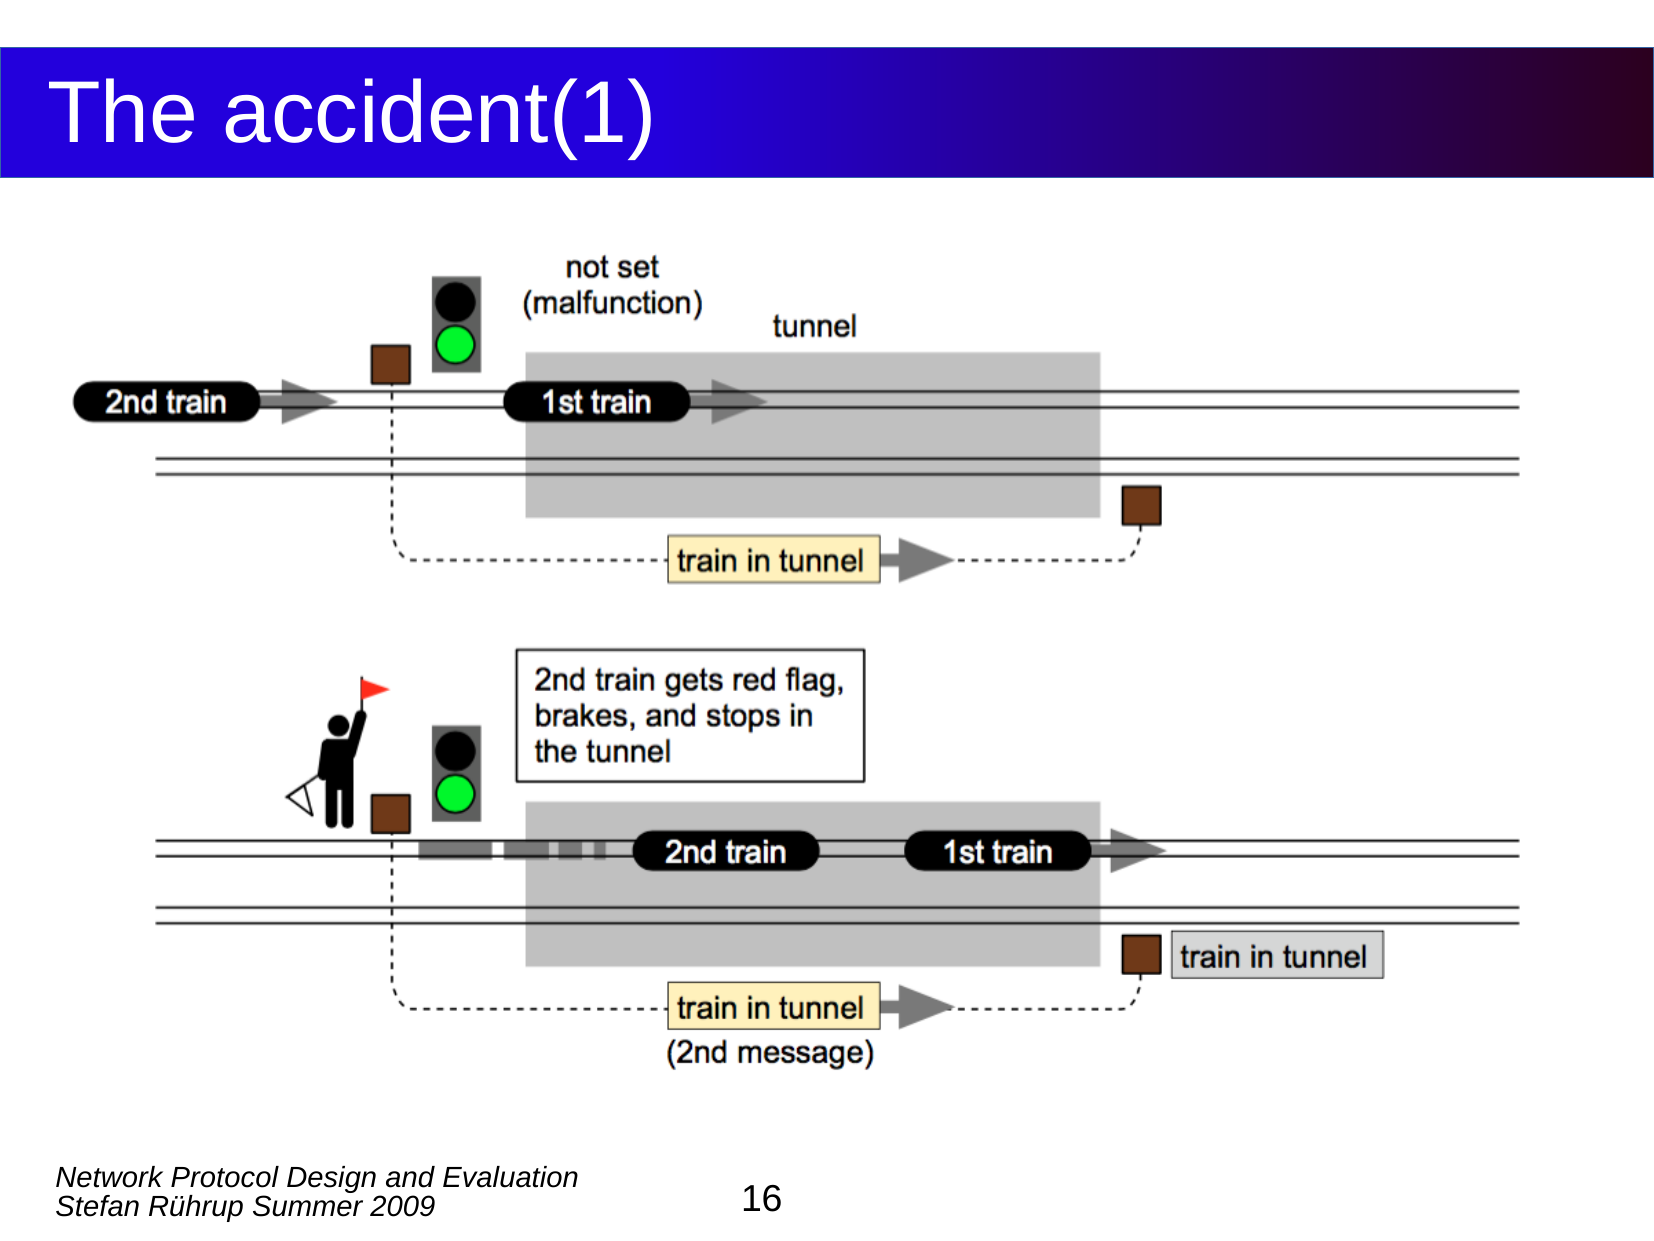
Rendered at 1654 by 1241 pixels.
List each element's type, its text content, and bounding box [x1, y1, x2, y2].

title The accident(1) [47, 6, 1477, 225]
picture [59, 221, 1597, 1099]
text_box Network Protocol Design and Evaluation Stefan Rührup Summer 2009 [55, 1163, 580, 1223]
